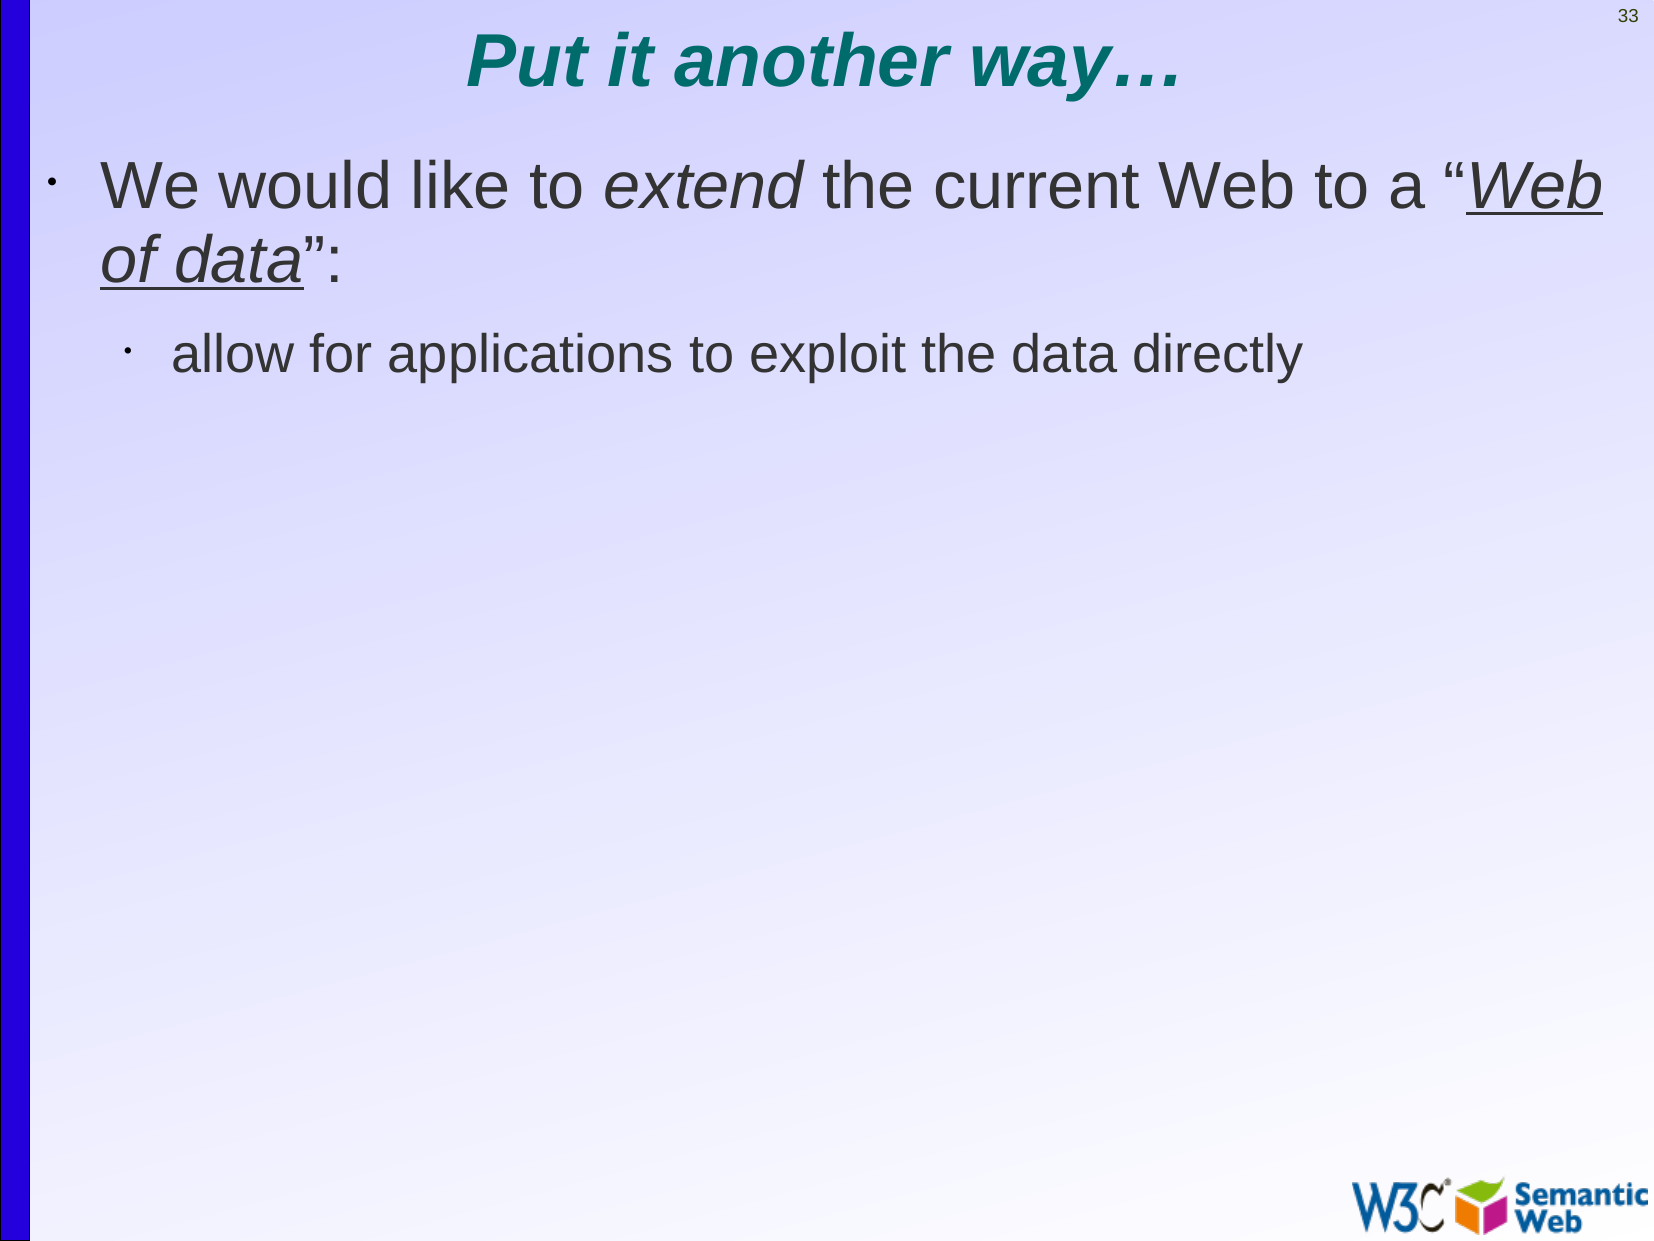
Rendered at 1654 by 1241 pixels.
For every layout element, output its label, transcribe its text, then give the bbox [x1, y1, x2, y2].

picture [1352, 1175, 1648, 1235]
list We would like to extend the current Web to a “Web of data”: allow for applications to exploit the data directly [29, 147, 1624, 1134]
title Put it another way… [0, 0, 1654, 119]
